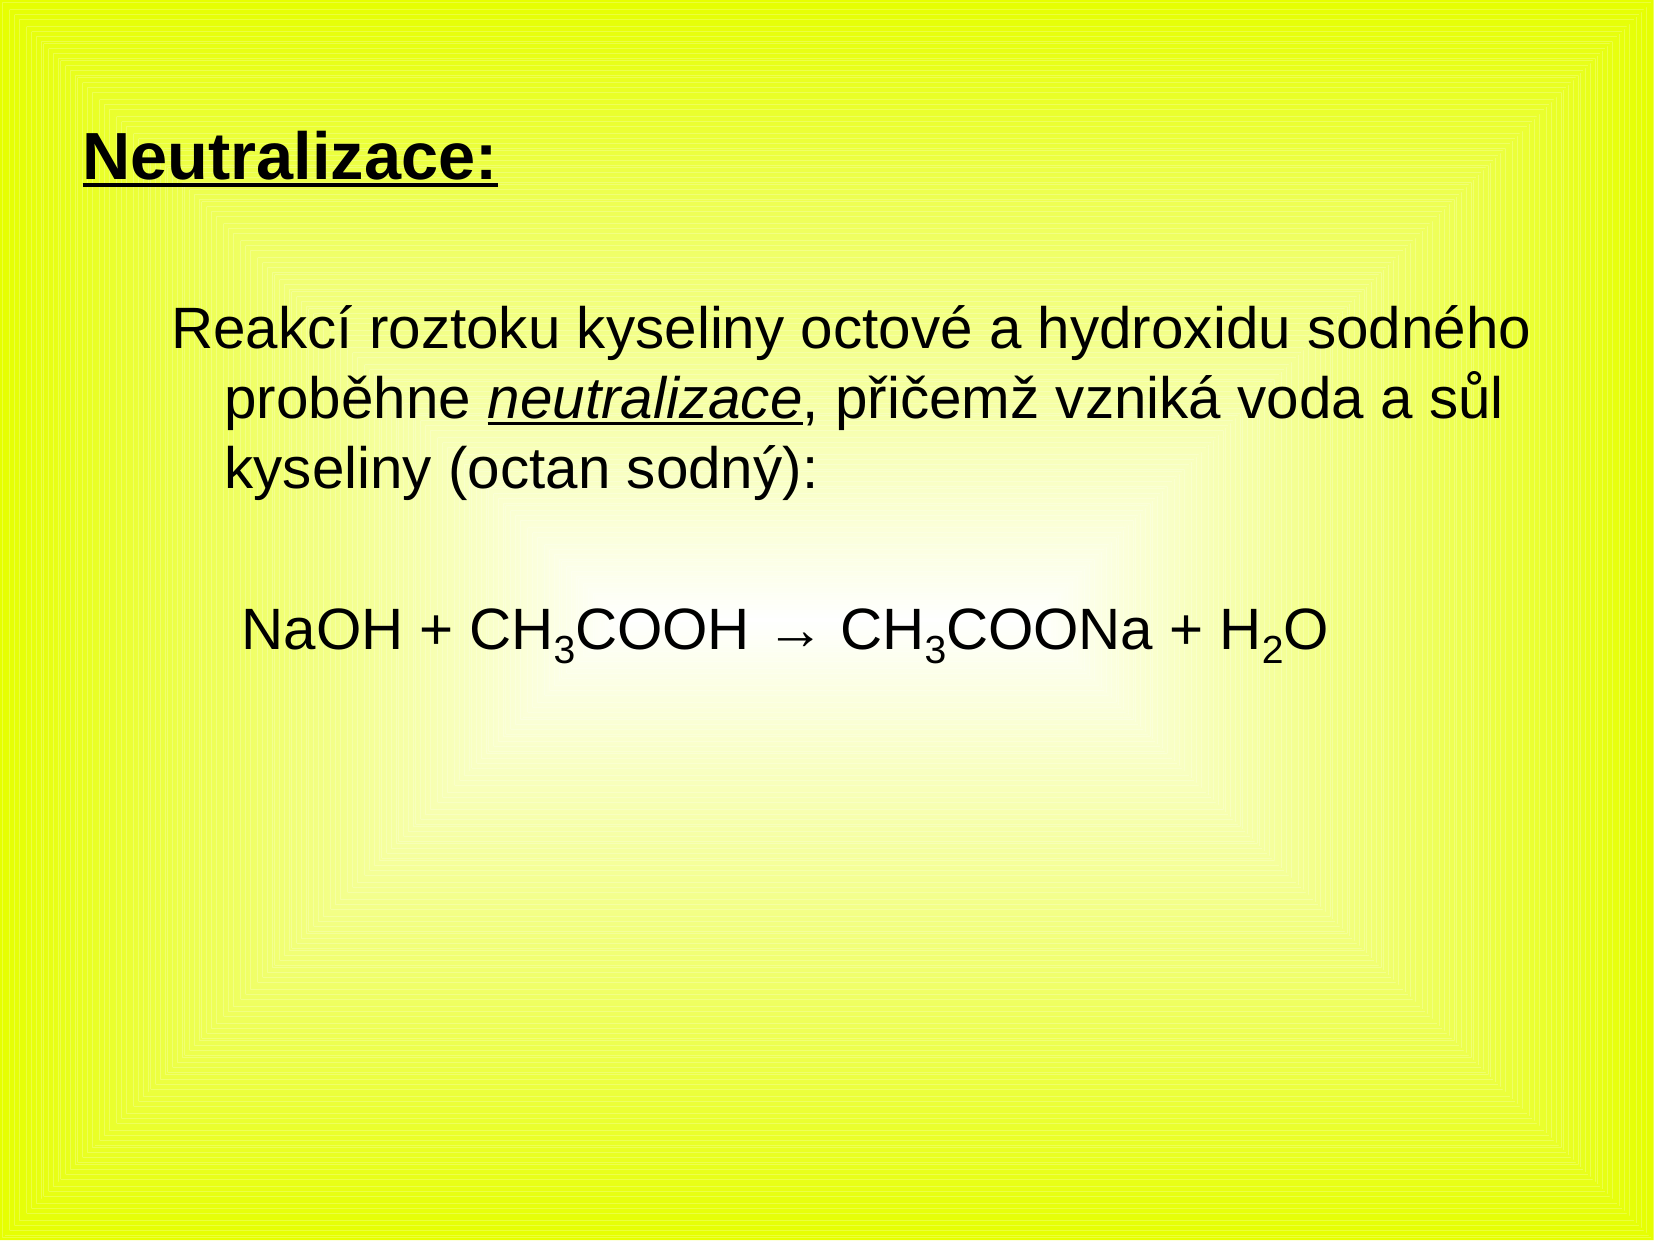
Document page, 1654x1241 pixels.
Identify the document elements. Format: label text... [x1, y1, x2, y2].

title Neutralizace: [82, 49, 1571, 257]
text_box NaOH + CH3COOH → CH3COONa + H2O [226, 589, 1427, 688]
list Reakcí roztoku kyseliny octové a hydroxidu sodného proběhne neutralizace, přičemž vzniká voda a sůl kyseliny (octan sodný): [82, 290, 1571, 1109]
